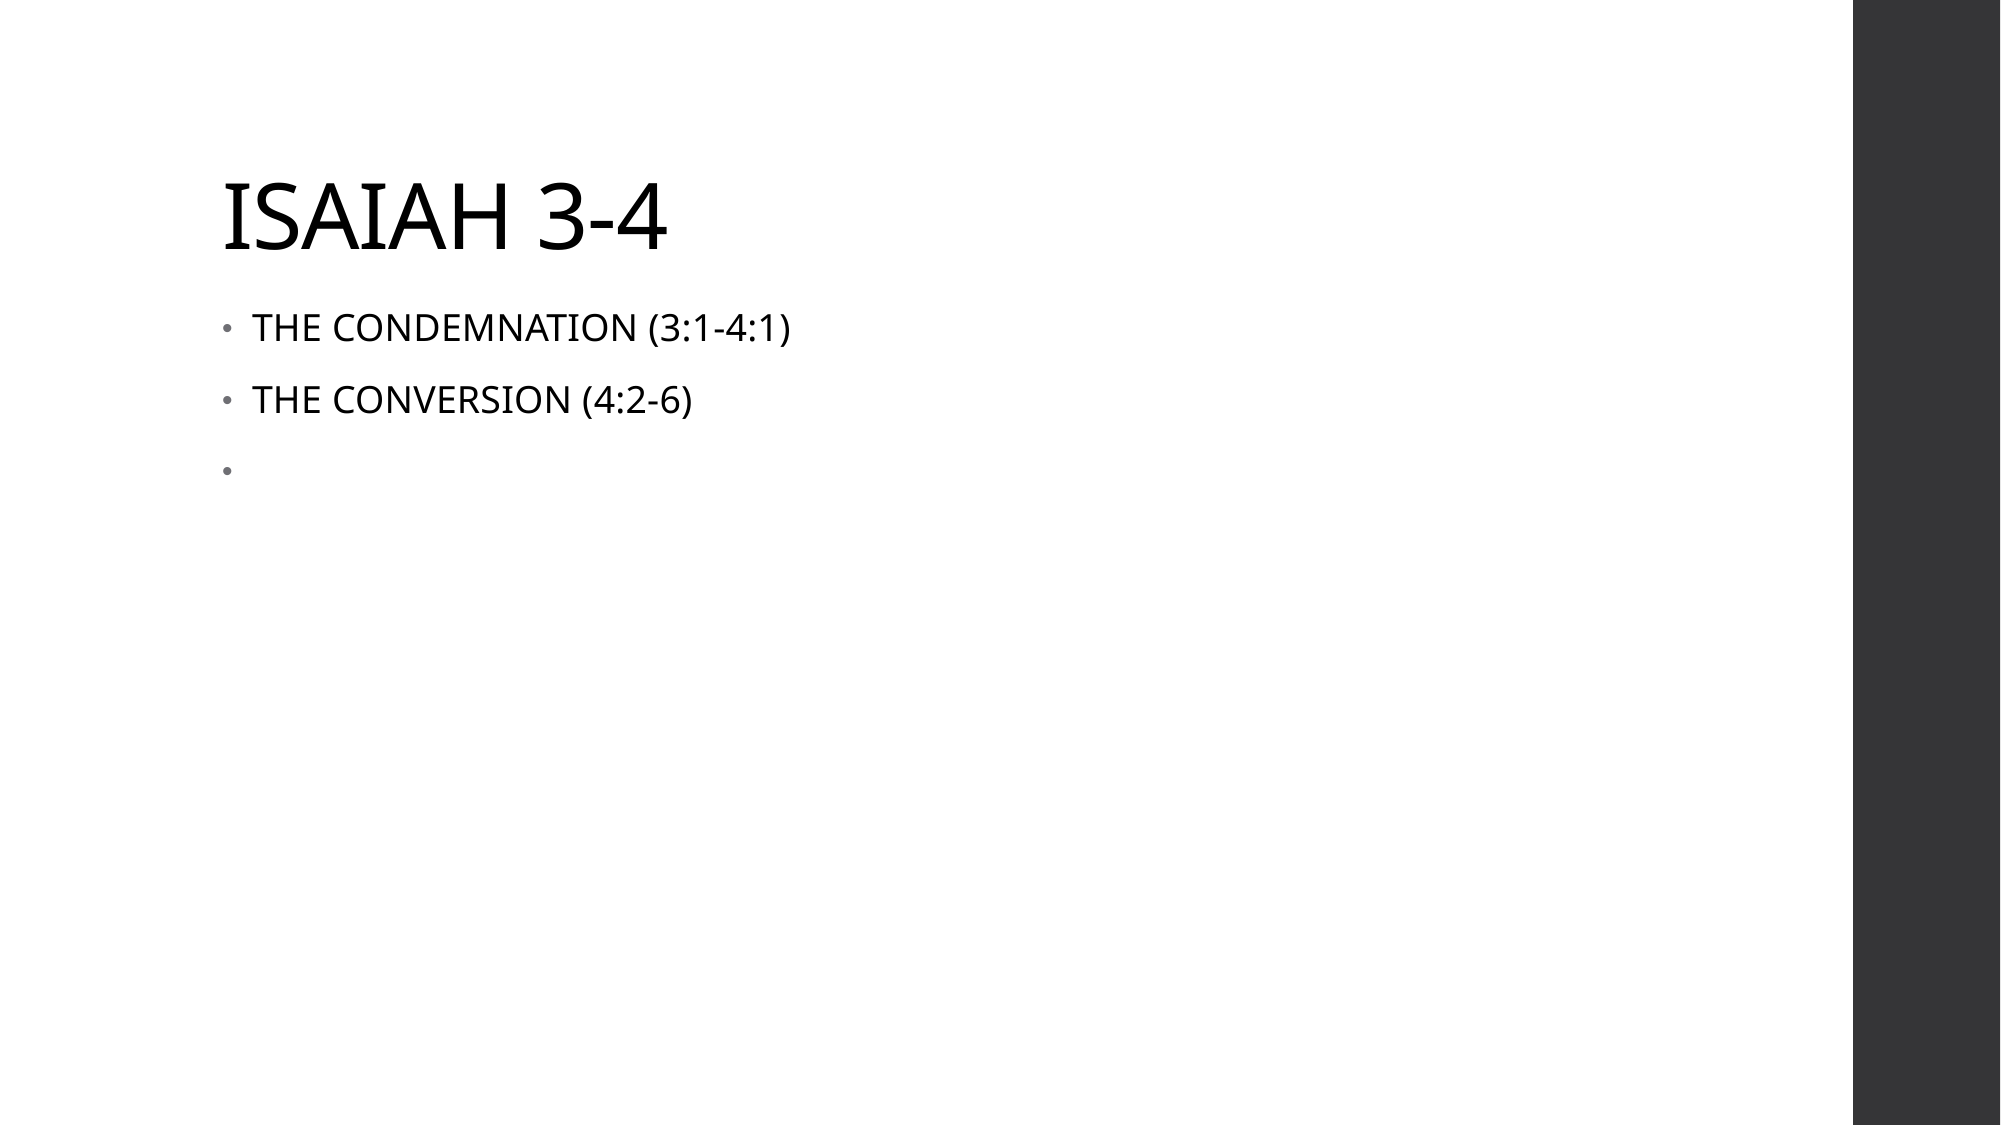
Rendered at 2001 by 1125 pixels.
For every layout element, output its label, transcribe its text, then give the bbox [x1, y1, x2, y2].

list THE CONDEMNATION (3:1-4:1) THE CONVERSION (4:2-6) [206, 299, 1617, 1014]
title ISAIAH 3-4 [206, 60, 1797, 278]
